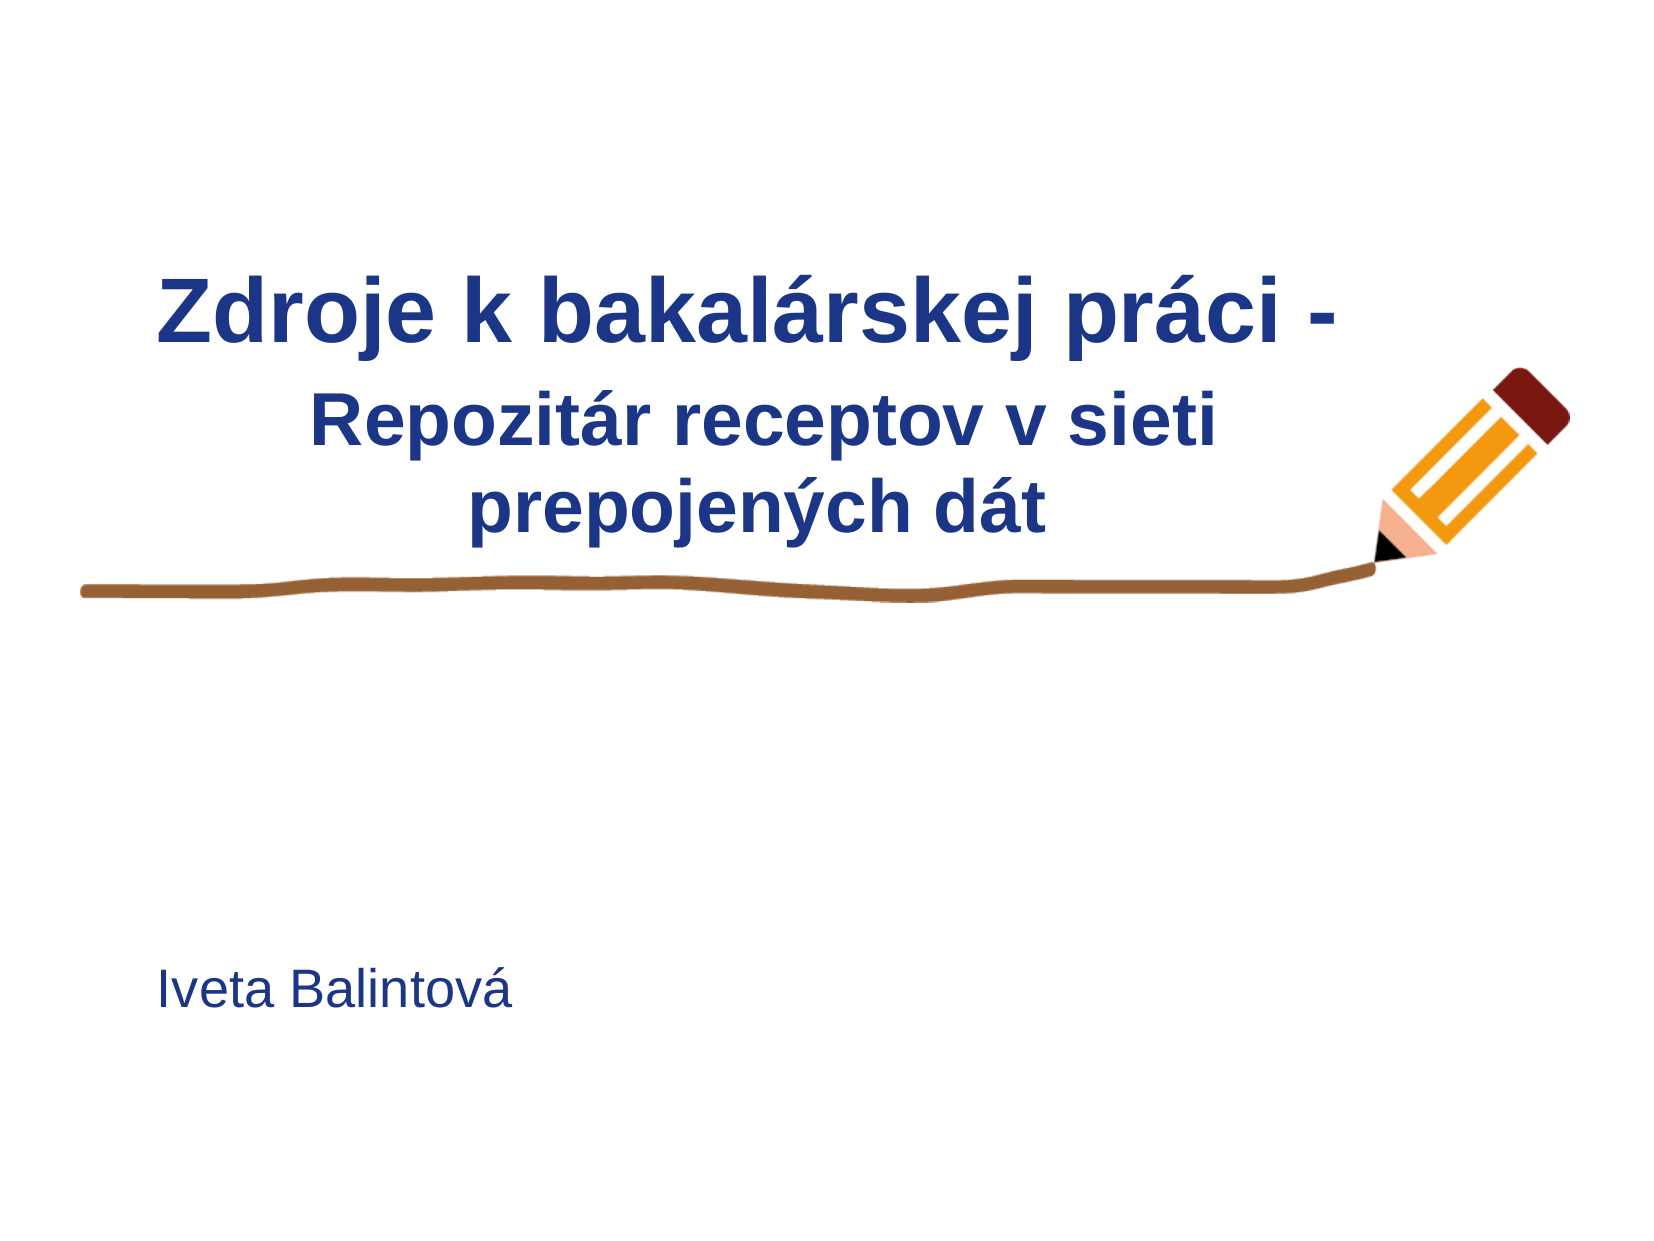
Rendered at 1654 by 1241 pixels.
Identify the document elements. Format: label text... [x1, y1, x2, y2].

title Zdroje k bakalárskej práci - Repozitár receptov v sieti prepojených dát Iveta Balintová [156, 259, 1453, 1020]
picture [1453, 367, 1570, 603]
picture [80, 367, 156, 603]
